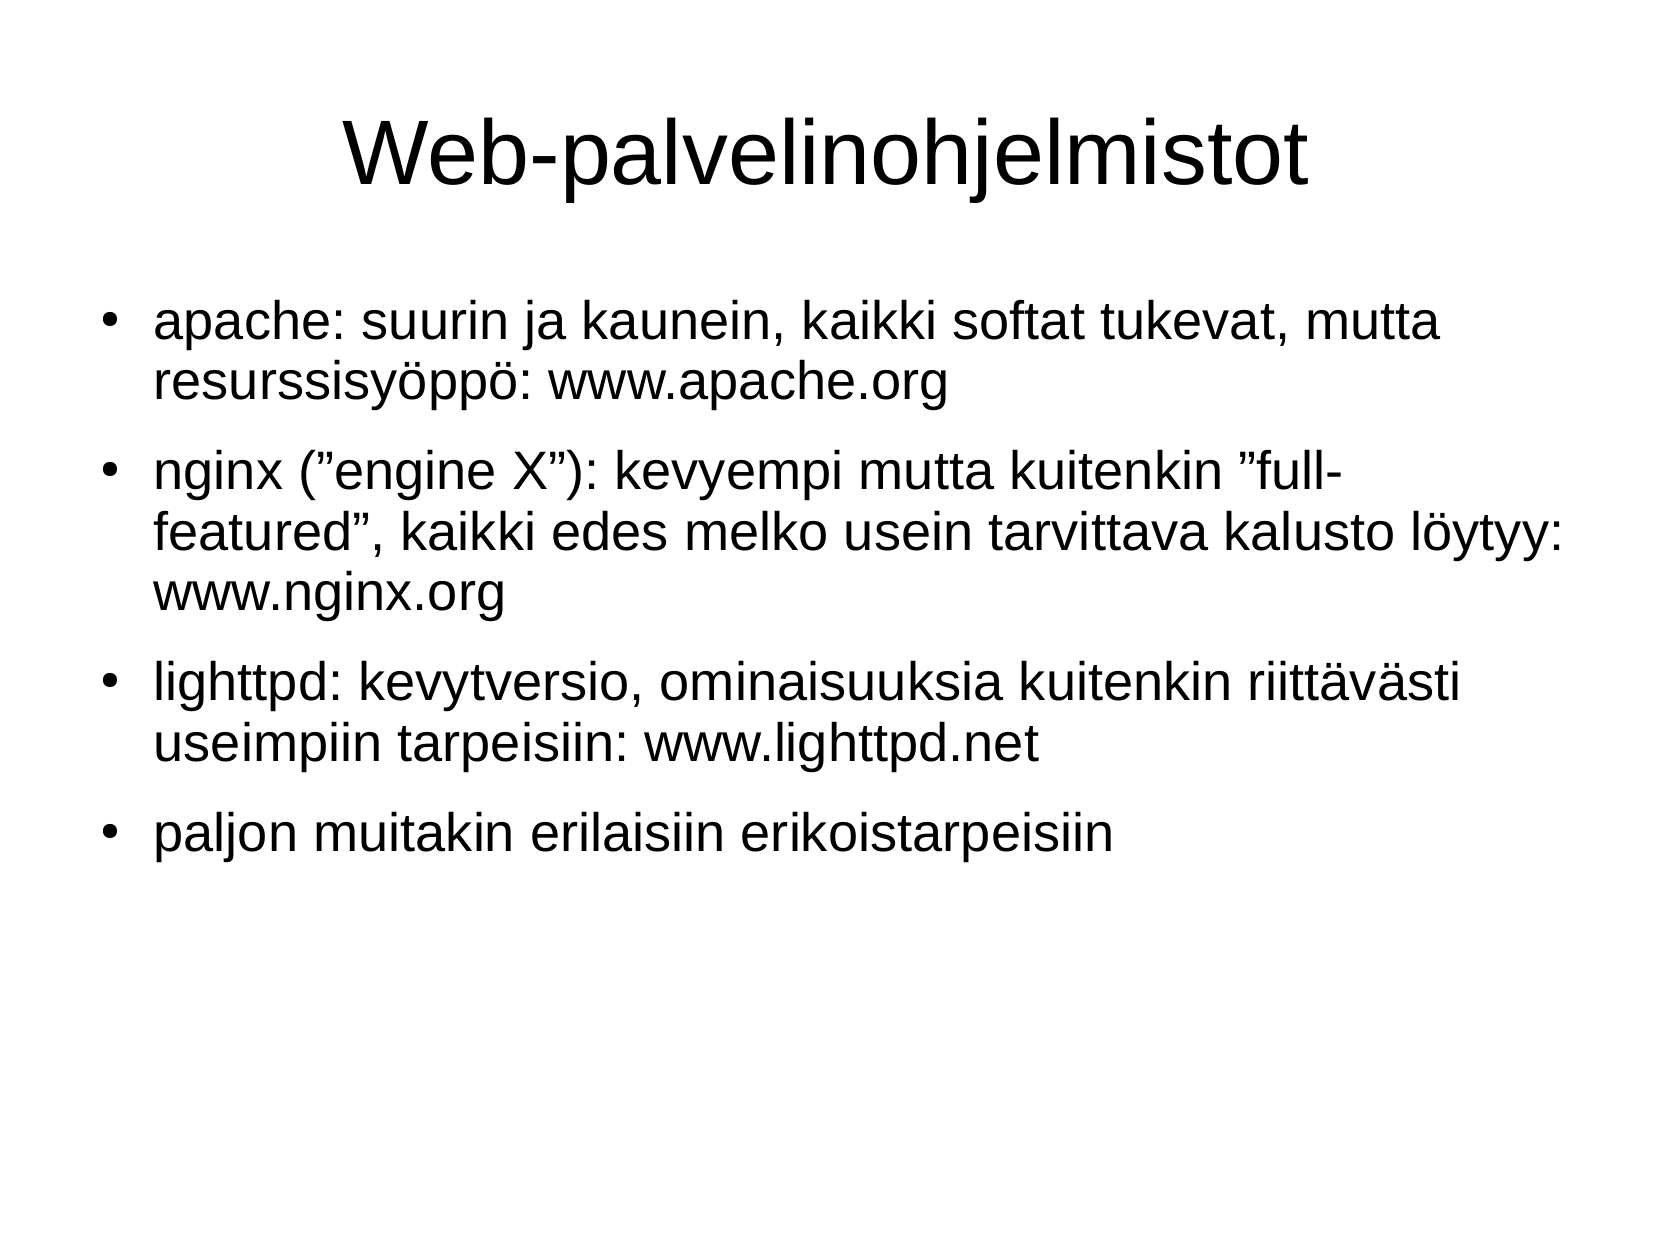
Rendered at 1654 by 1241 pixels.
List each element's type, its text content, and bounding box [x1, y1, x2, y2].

list apache: suurin ja kaunein, kaikki softat tukevat, mutta resurssisyöppö: www.apache.org nginx (”engine X”): kevyempi mutta kuitenkin ”full-featured”, kaikki edes melko usein tarvittava kalusto löytyy: www.nginx.org lighttpd: kevytversio, ominaisuuksia kuitenkin riittävästi useimpiin tarpeisiin: www.lighttpd.net paljon muitakin erilaisiin erikoistarpeisiin [82, 290, 1571, 1010]
title Web-palvelinohjelmistot [82, 49, 1571, 257]
